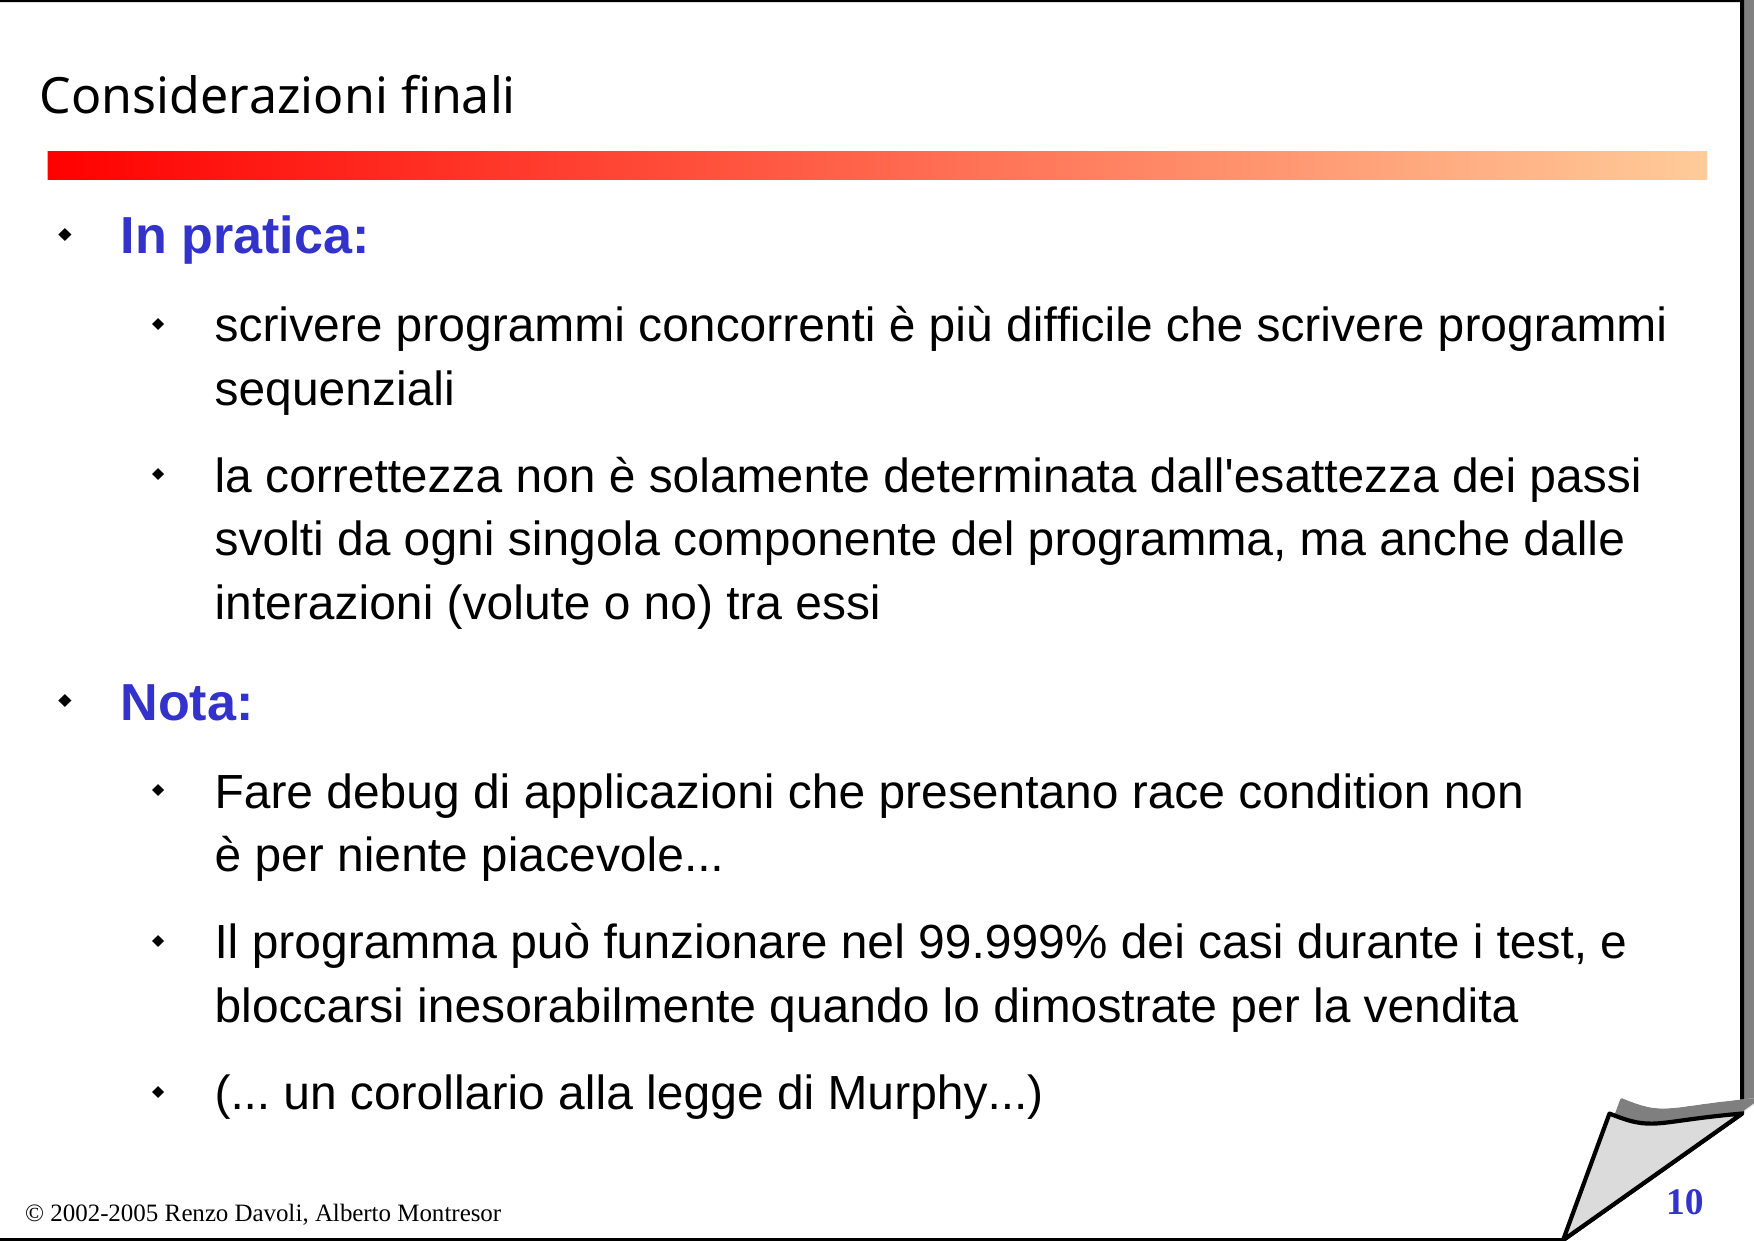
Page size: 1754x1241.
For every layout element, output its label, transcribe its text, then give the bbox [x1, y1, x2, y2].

list In pratica: scrivere programmi concorrenti è più difficile che scrivere programmi sequenziali la correttezza non è solamente determinata dall'esattezza dei passi svolti da ogni singola componente del programma, ma anche dalle interazioni (volute o no) tra essi Nota: Fare debug di applicazioni che presentano race condition non è per niente piacevole... Il programma può funzionare nel 99.999% dei casi durante i test, e bloccarsi inesorabilmente quando lo dimostrate per la vendita (... un corollario alla legge di Murphy...) [58, 206, 1696, 1131]
title Considerazioni finali [39, 49, 1713, 144]
